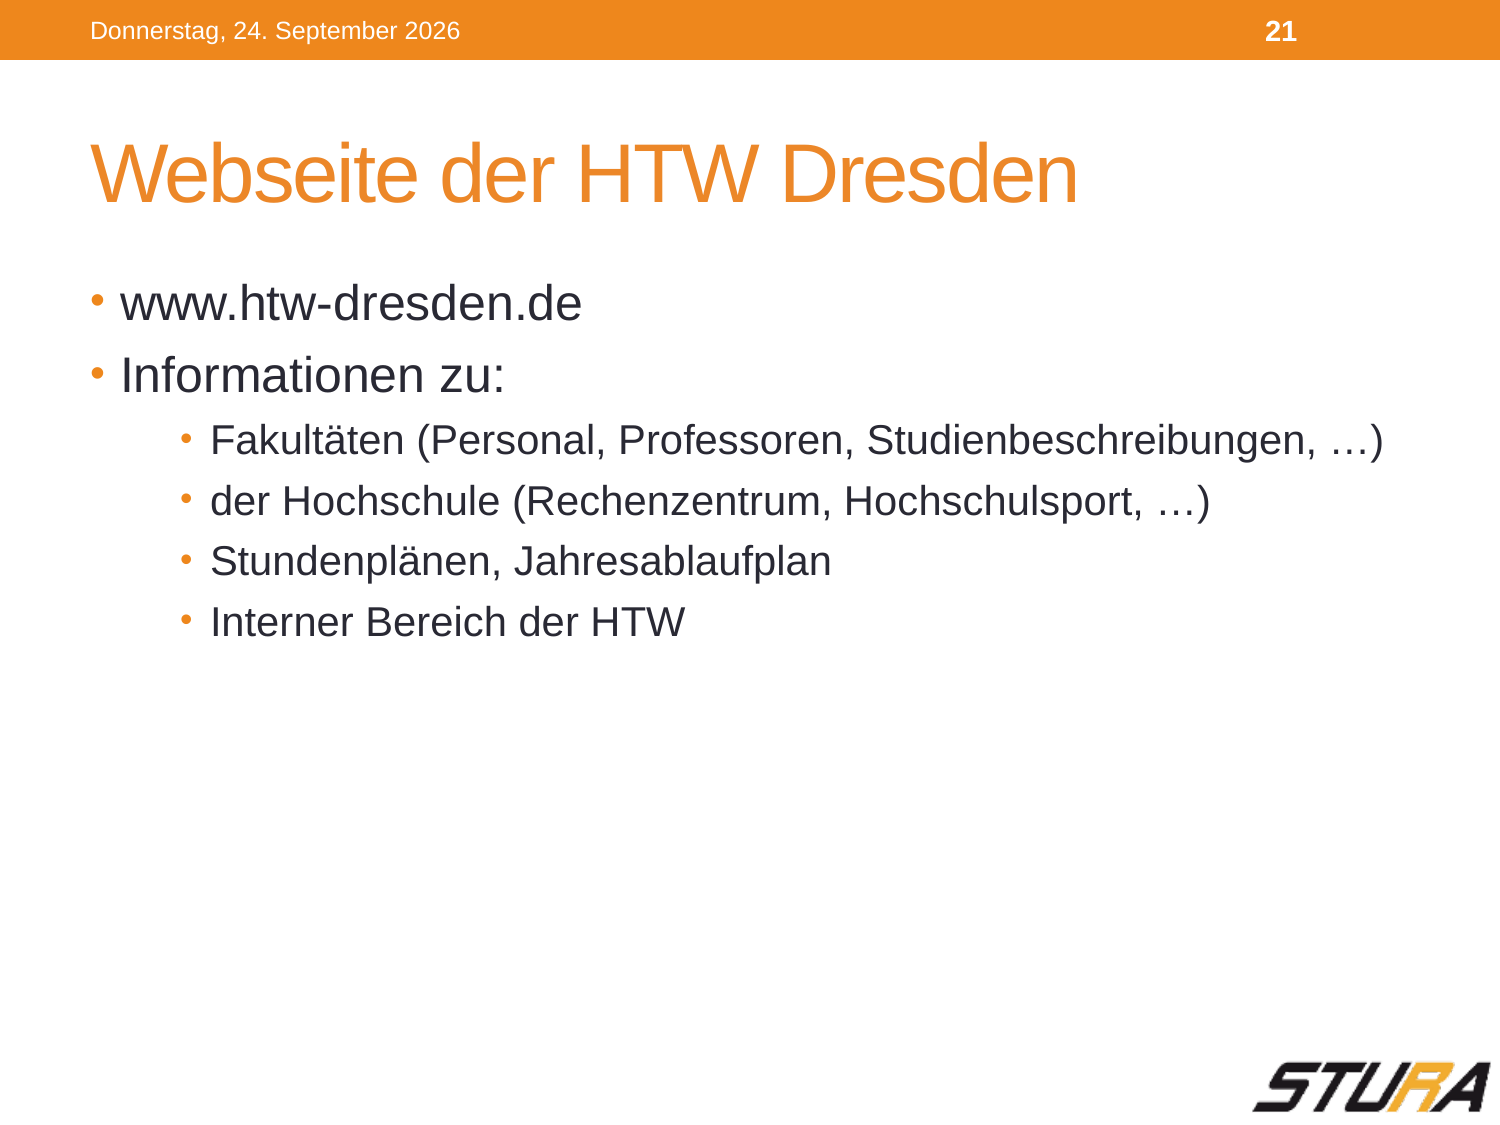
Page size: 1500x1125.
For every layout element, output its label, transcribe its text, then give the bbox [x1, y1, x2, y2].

text_box Mittwoch, 21. September 16 [75, 3, 550, 57]
text_box ‹Nr.› [1250, 3, 1426, 57]
list www.htw-dresden.de Informationen zu: Fakultäten (Personal, Professoren, Studienbeschreibungen, …) der Hochschule (Rechenzentrum, Hochschulsport, …) Stundenplänen, Jahresablaufplan Interner Bereich der HTW [75, 262, 1426, 670]
title Webseite der HTW Dresden [75, 87, 1426, 251]
